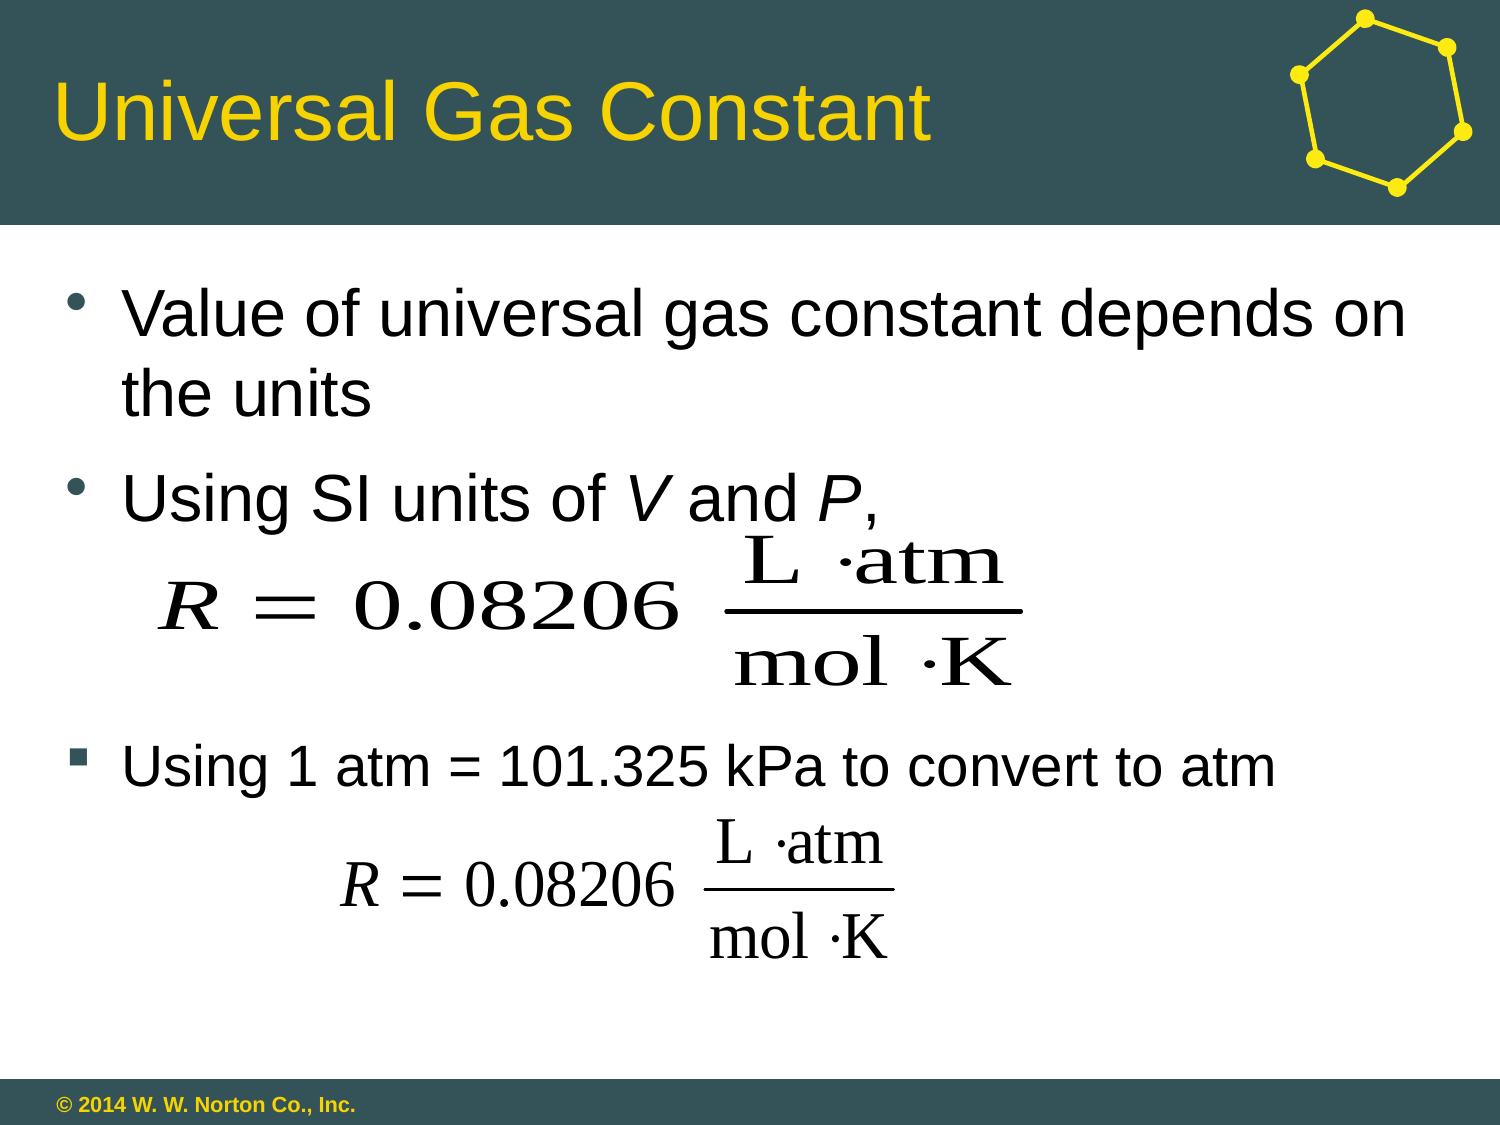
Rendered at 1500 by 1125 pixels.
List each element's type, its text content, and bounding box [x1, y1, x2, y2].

list Value of universal gas constant depends on the units Using SI units of V and P, Using 1 atm = 101.325 kPa to convert to atm [50, 262, 1463, 1075]
title Universal Gas Constant [37, 19, 1118, 195]
chart [140, 515, 1046, 702]
chart [328, 800, 910, 973]
